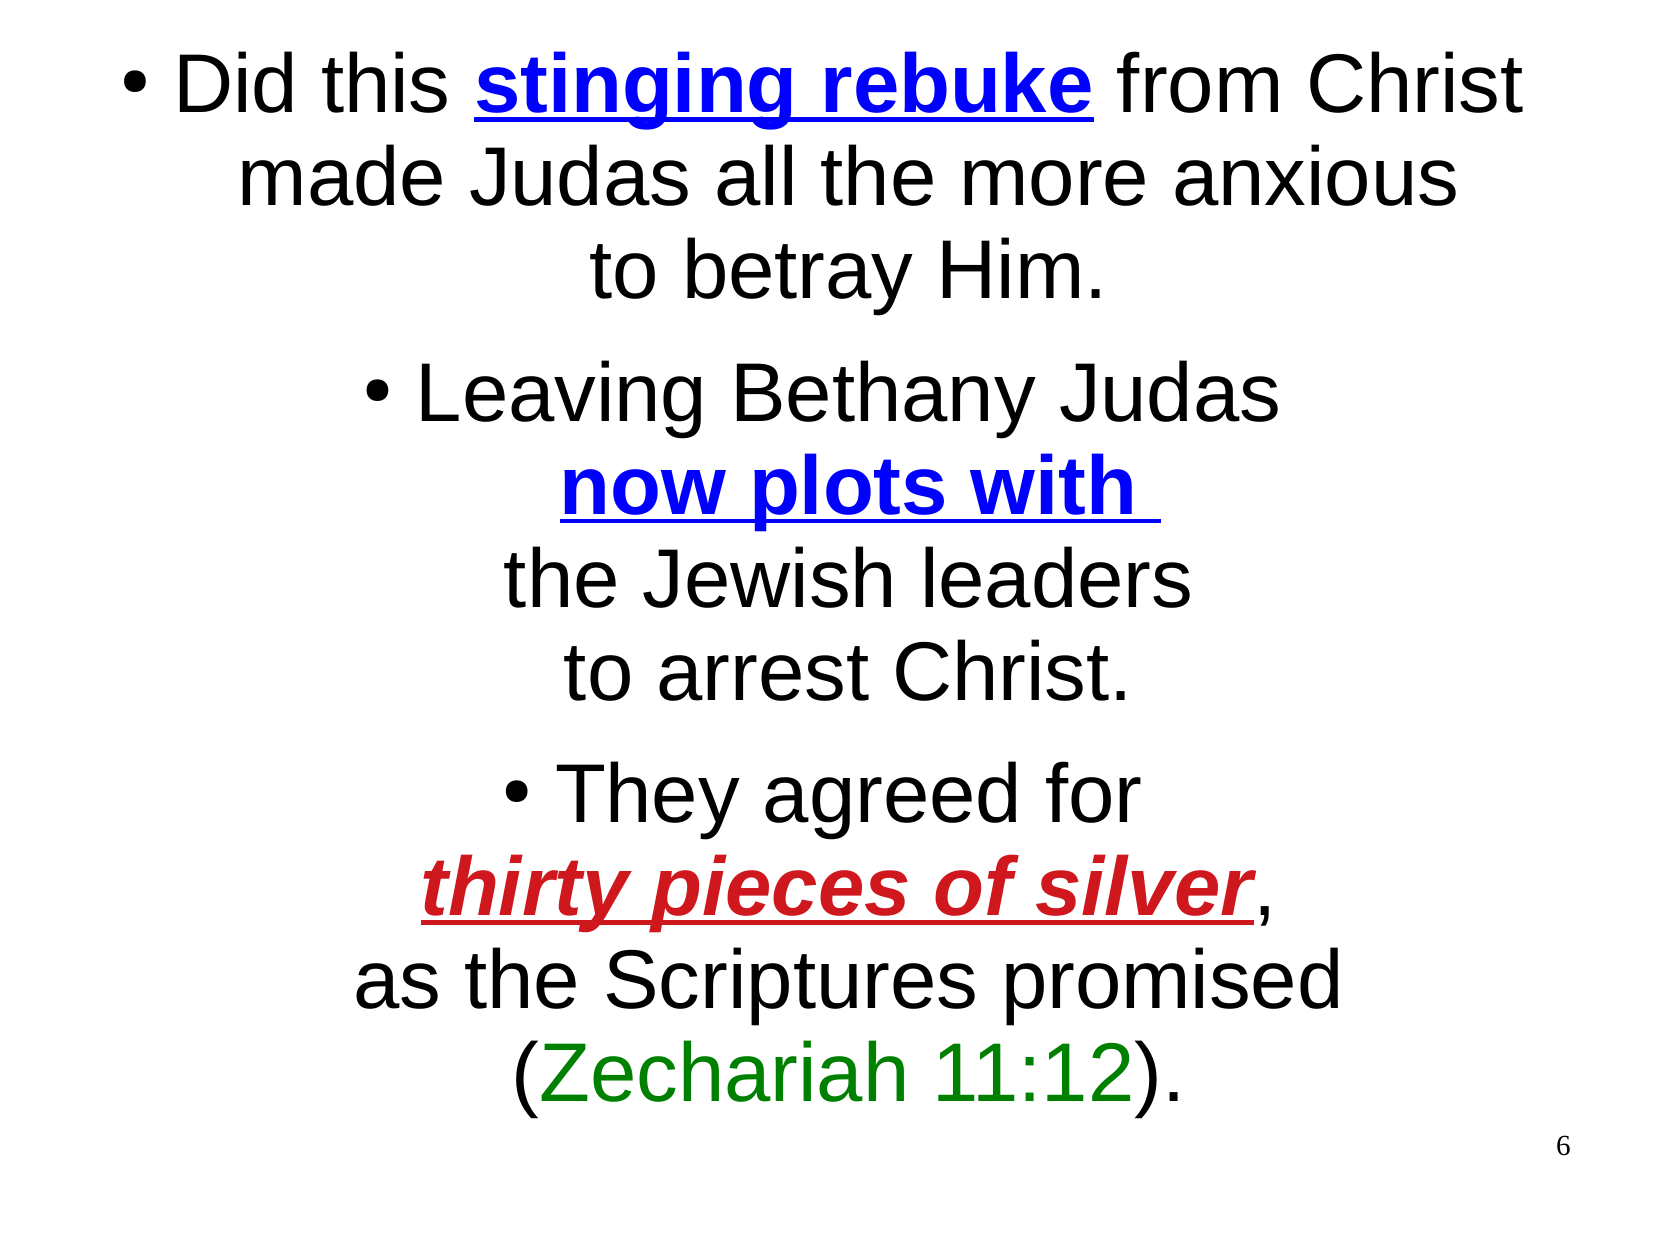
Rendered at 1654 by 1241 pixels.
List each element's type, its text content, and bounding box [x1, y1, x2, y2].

list Did this stinging rebuke from Christ made Judas all the more anxious to betray Him. Leaving Bethany Judas now plots with the Jewish leaders to arrest Christ. They agreed for thirty pieces of silver, as the Scriptures promised (Zechariah 11:12). [37, 37, 1613, 1201]
